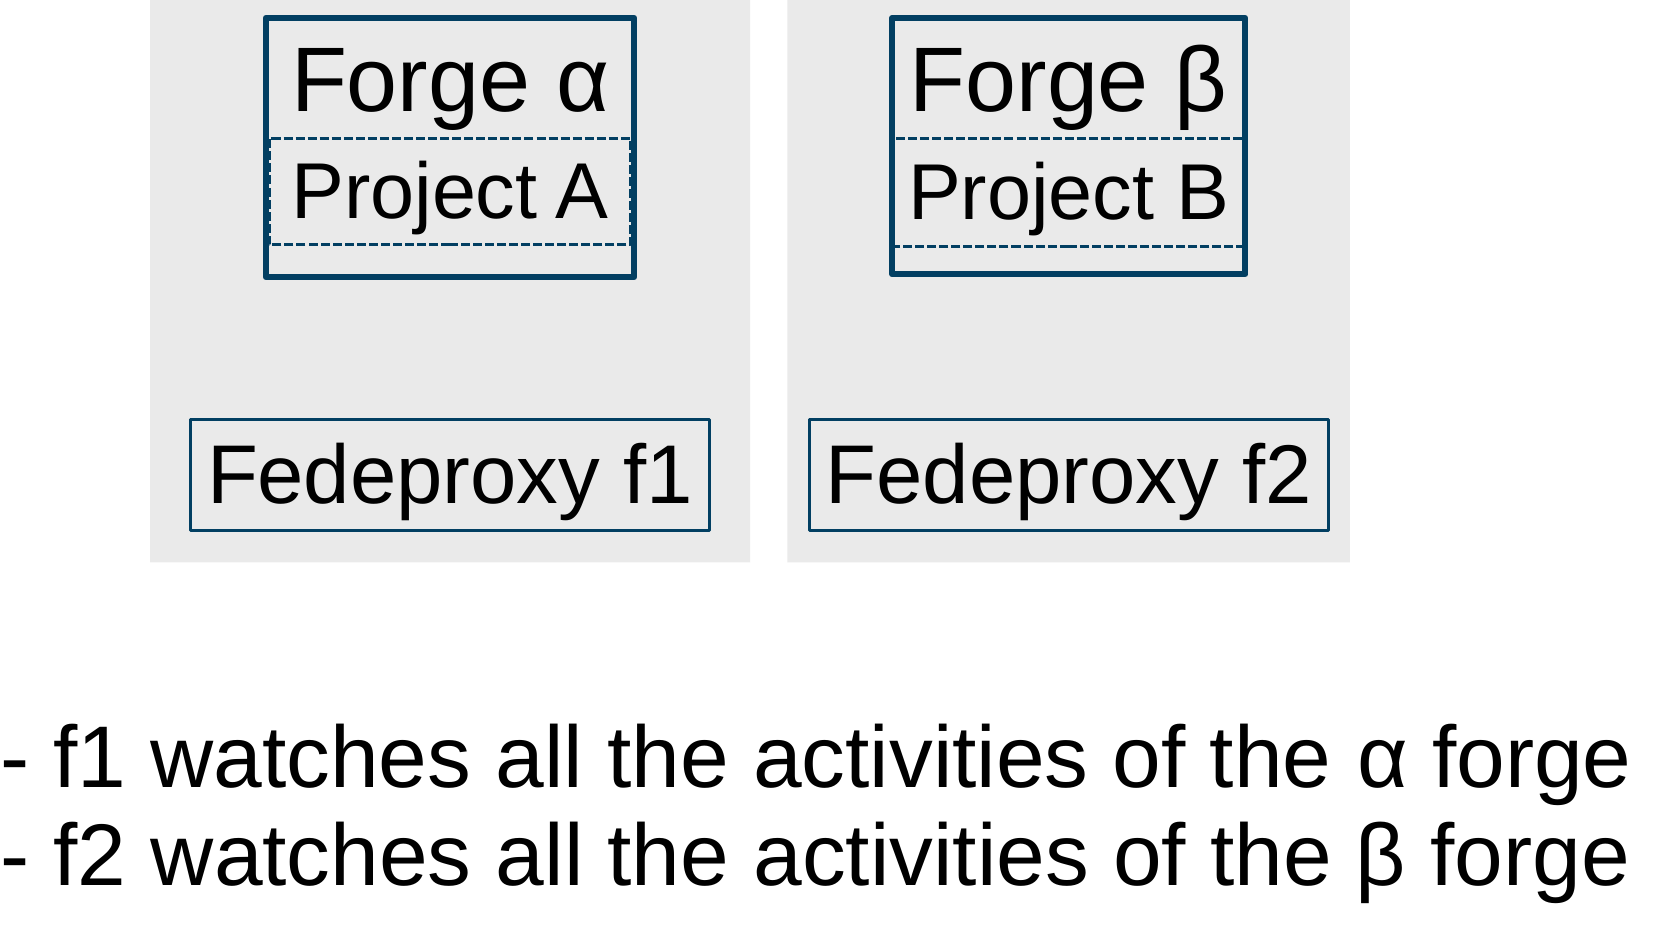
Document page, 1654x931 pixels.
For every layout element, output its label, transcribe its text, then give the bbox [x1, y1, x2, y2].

text_box Forge β [892, 247, 1246, 275]
text_box Forge β [892, 18, 1246, 138]
text_box Project B [891, 138, 1246, 247]
text_box [150, 0, 751, 563]
title - f1 watches all the activities of the α forge - f2 watches all the activities of the β forge [0, 600, 1650, 931]
text_box [787, 0, 1350, 563]
text_box Project A [269, 138, 631, 245]
text_box Fedeproxy f2 [809, 419, 1329, 531]
text_box Fedeproxy f1 [190, 419, 710, 531]
text_box Forge α [265, 17, 635, 278]
